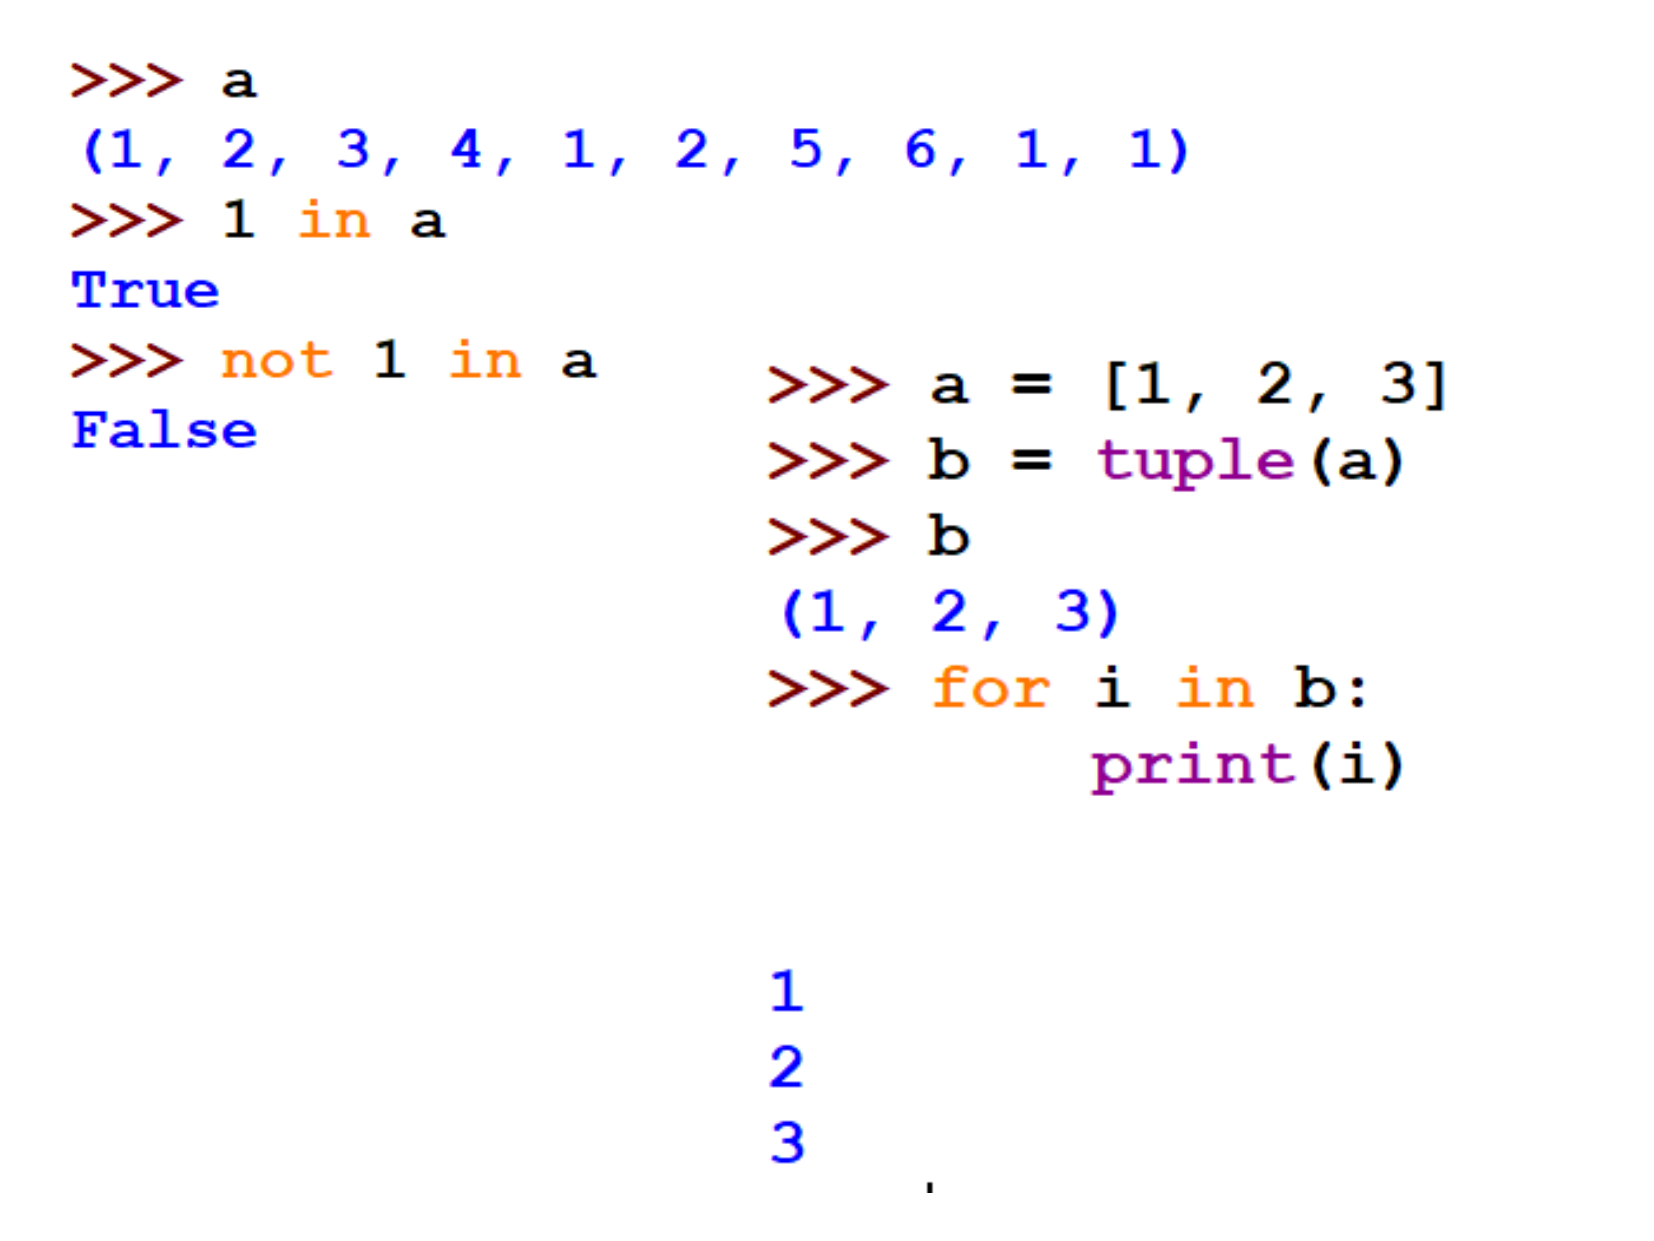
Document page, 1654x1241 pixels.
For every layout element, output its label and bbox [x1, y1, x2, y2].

picture [61, 48, 1595, 1193]
